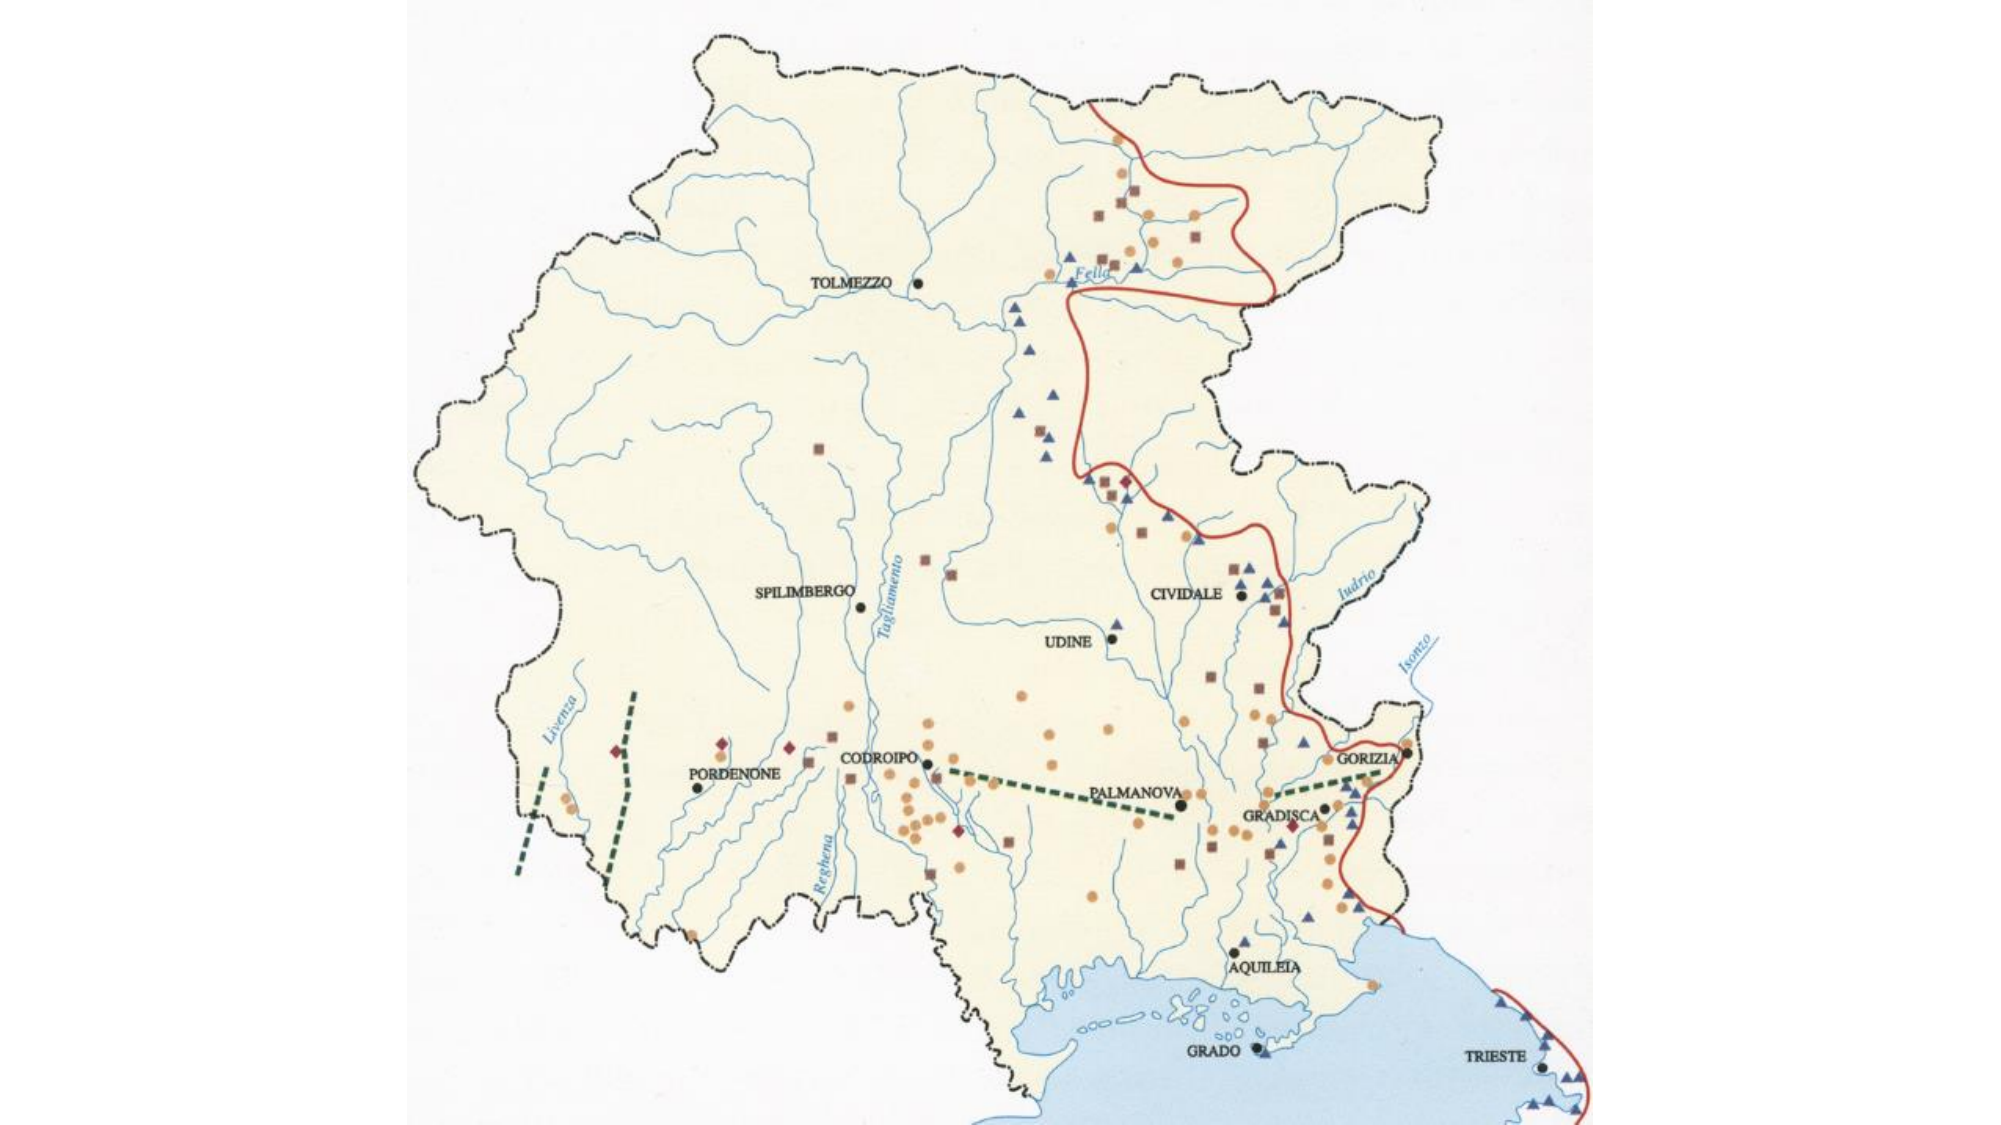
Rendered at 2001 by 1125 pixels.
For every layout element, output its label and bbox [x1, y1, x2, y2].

picture [407, 0, 1593, 1125]
